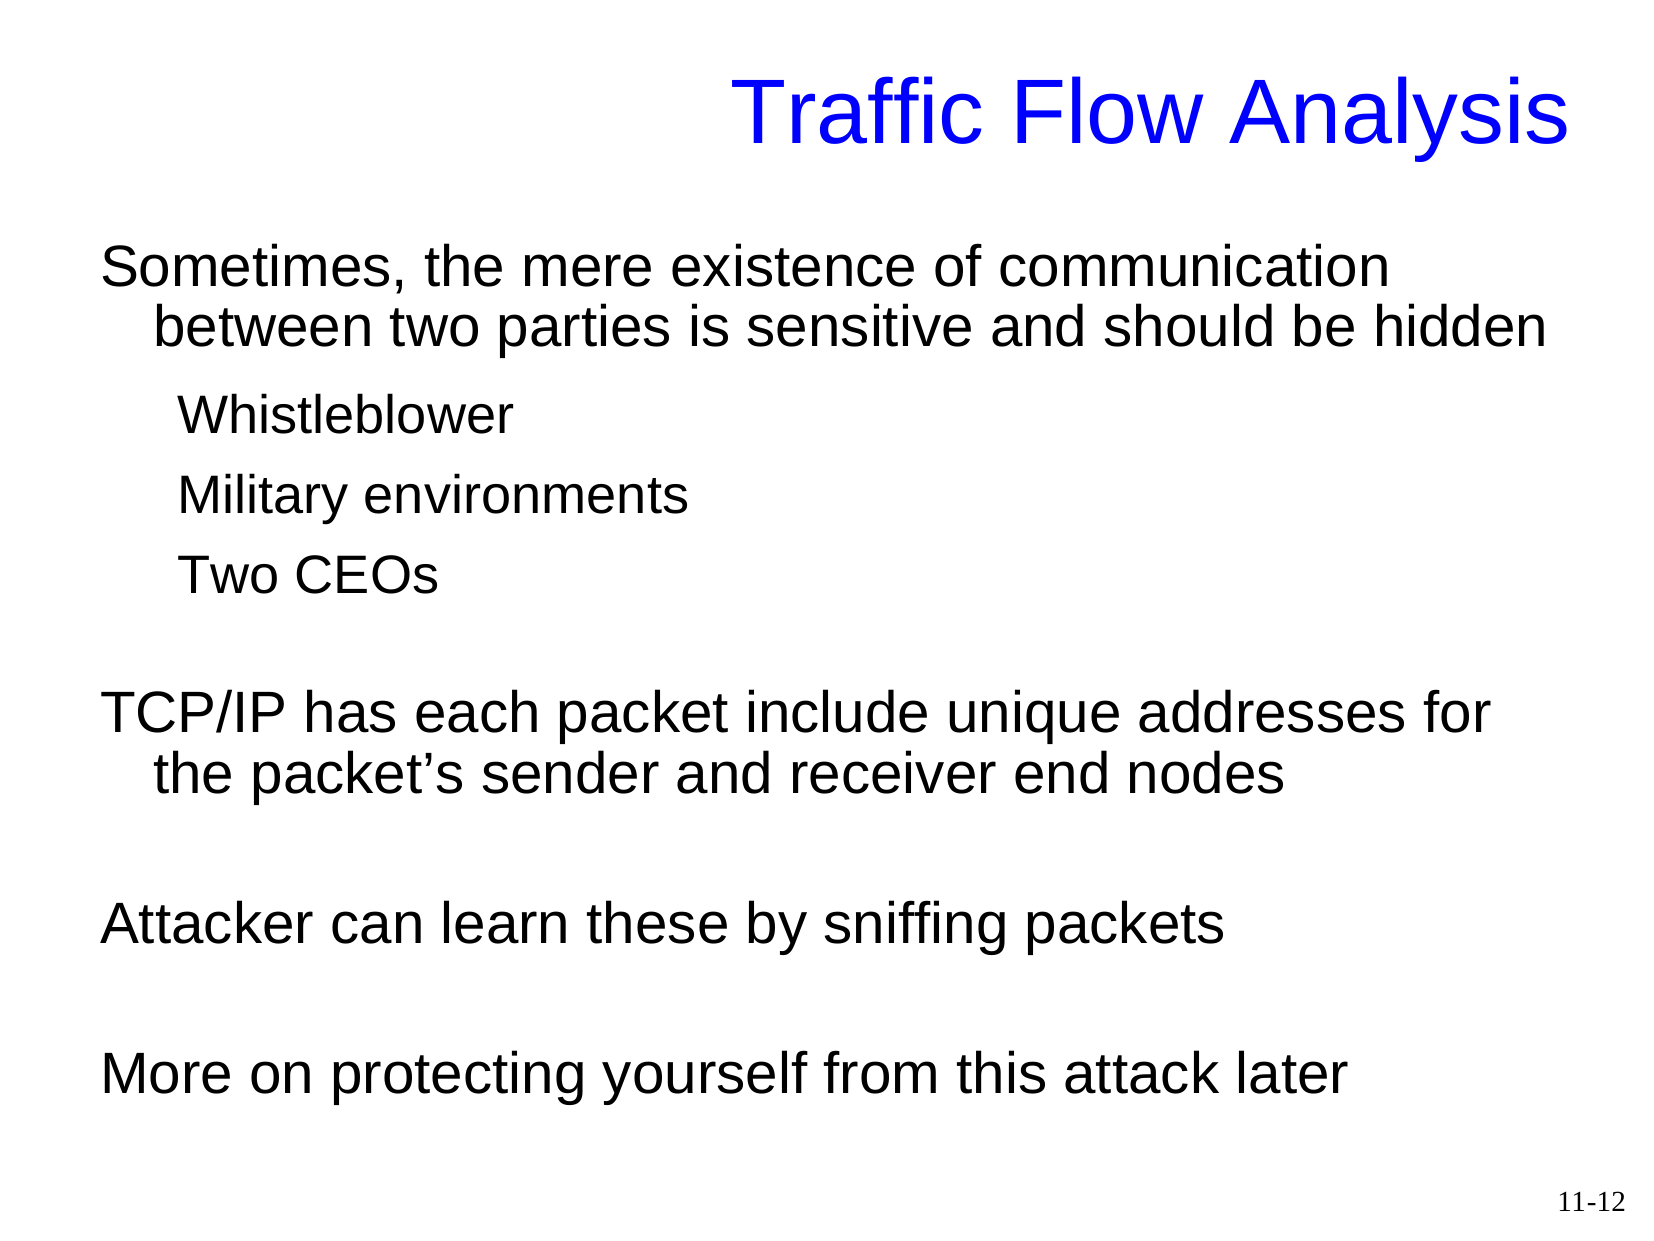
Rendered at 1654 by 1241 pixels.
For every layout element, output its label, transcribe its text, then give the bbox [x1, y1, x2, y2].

title Traffic Flow Analysis [84, 11, 1573, 218]
list Sometimes, the mere existence of communication between two parties is sensitive and should be hidden Whistleblower Military environments Two CEOs TCP/IP has each packet include unique addresses for the packet’s sender and receiver end nodes Attacker can learn these by sniffing packets More on protecting yourself from this attack later [82, 237, 1571, 1170]
